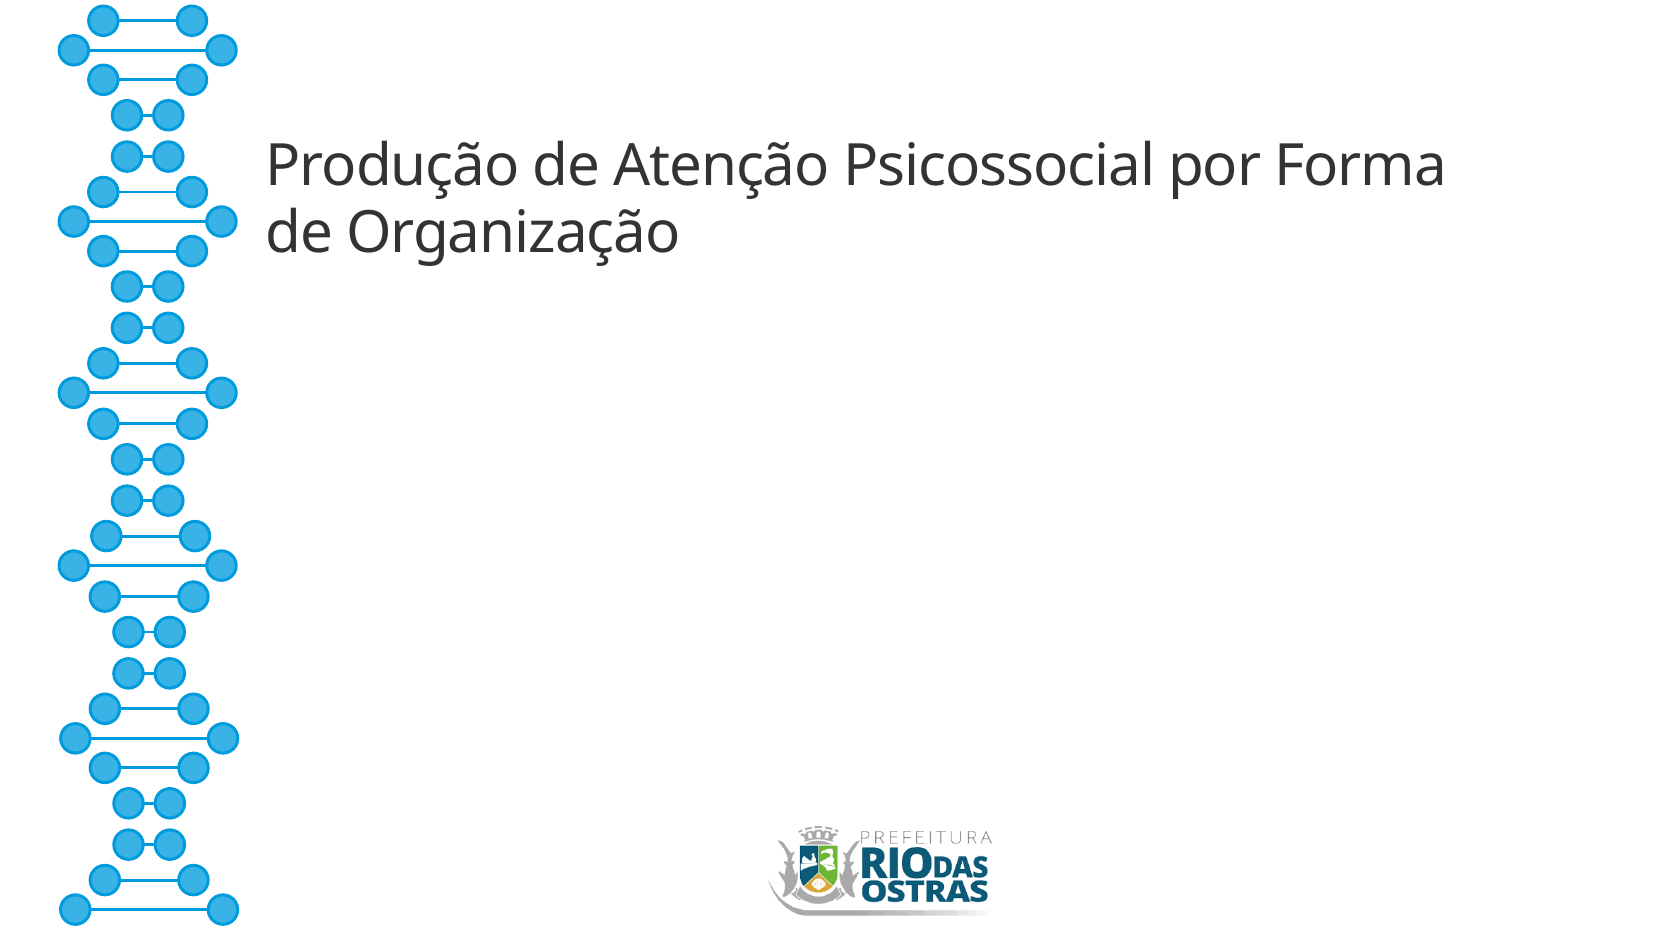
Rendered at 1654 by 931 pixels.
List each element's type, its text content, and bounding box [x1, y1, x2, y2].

title Produção de Atenção Psicossocial por Forma de Organização [265, 118, 1477, 266]
picture [767, 826, 993, 916]
